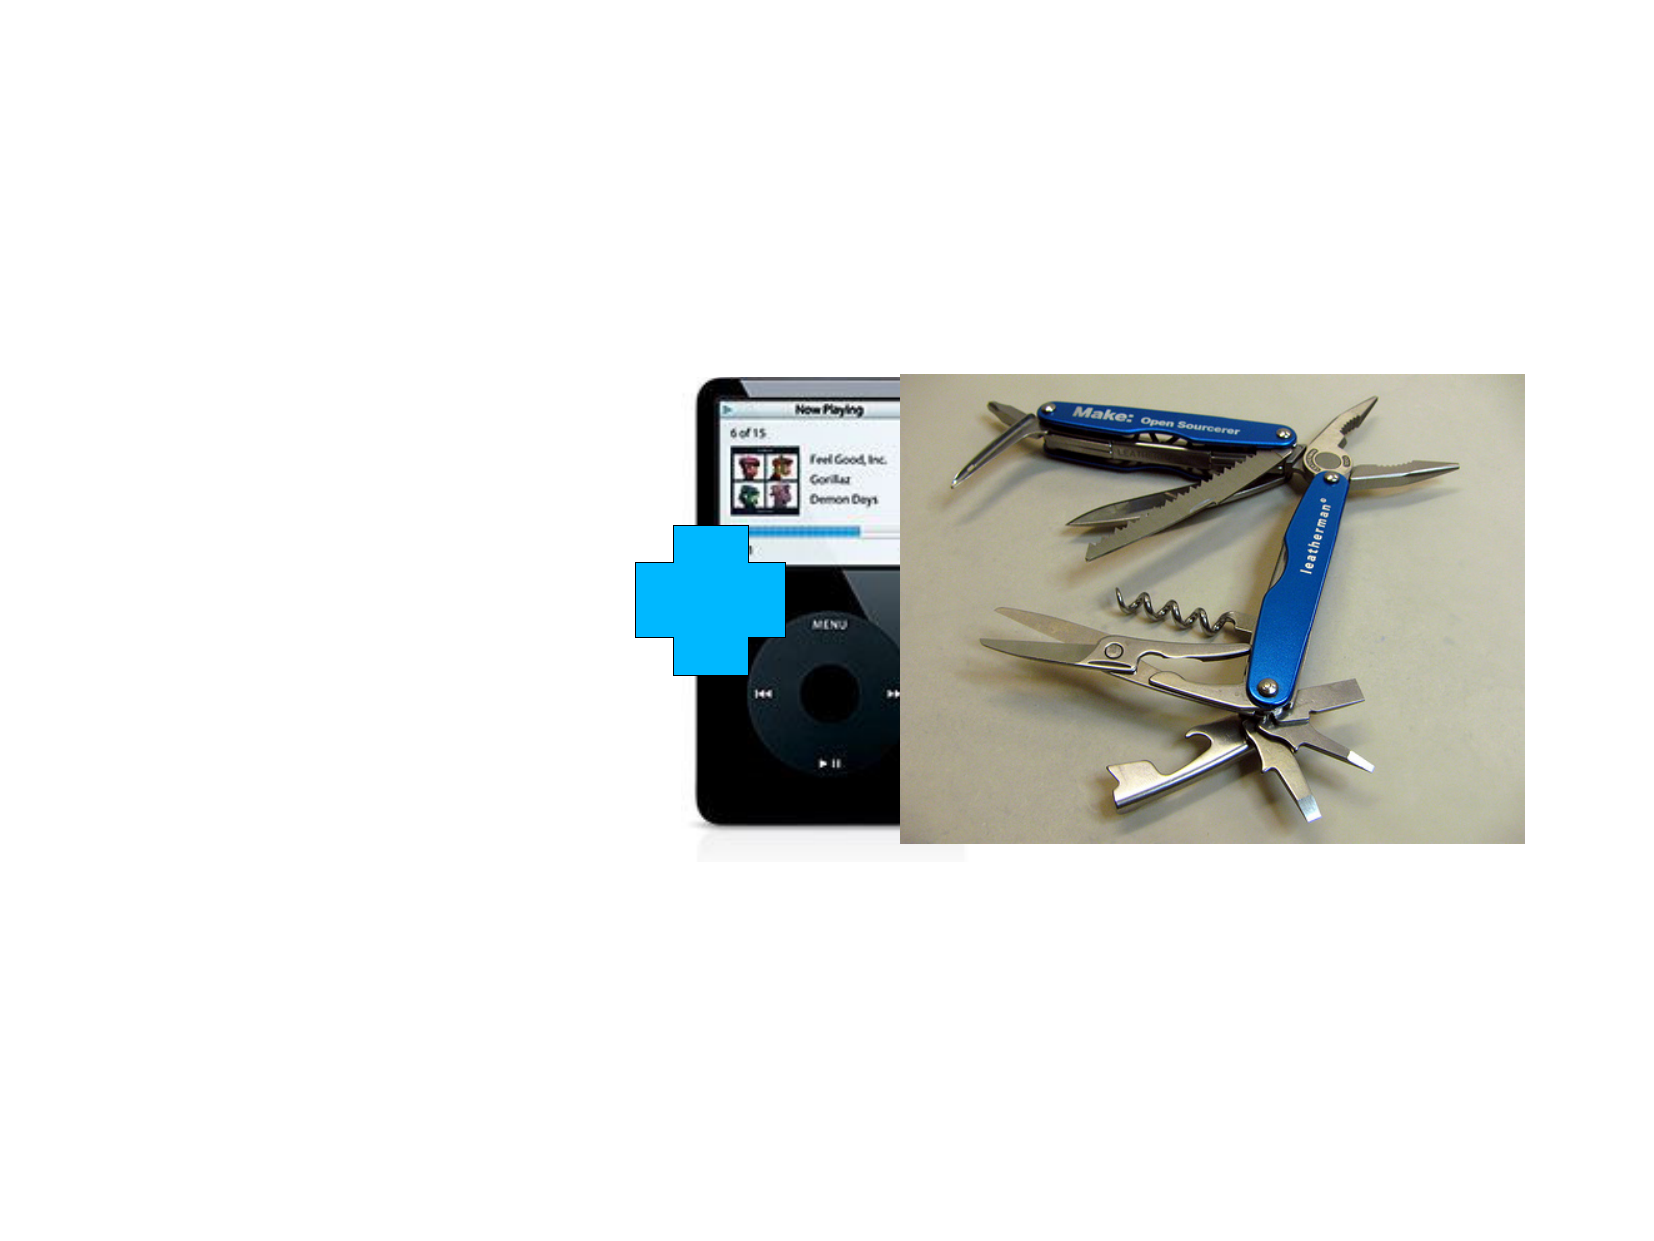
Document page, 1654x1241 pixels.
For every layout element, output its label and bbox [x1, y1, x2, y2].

text_box [635, 525, 786, 676]
picture [681, 374, 1525, 862]
